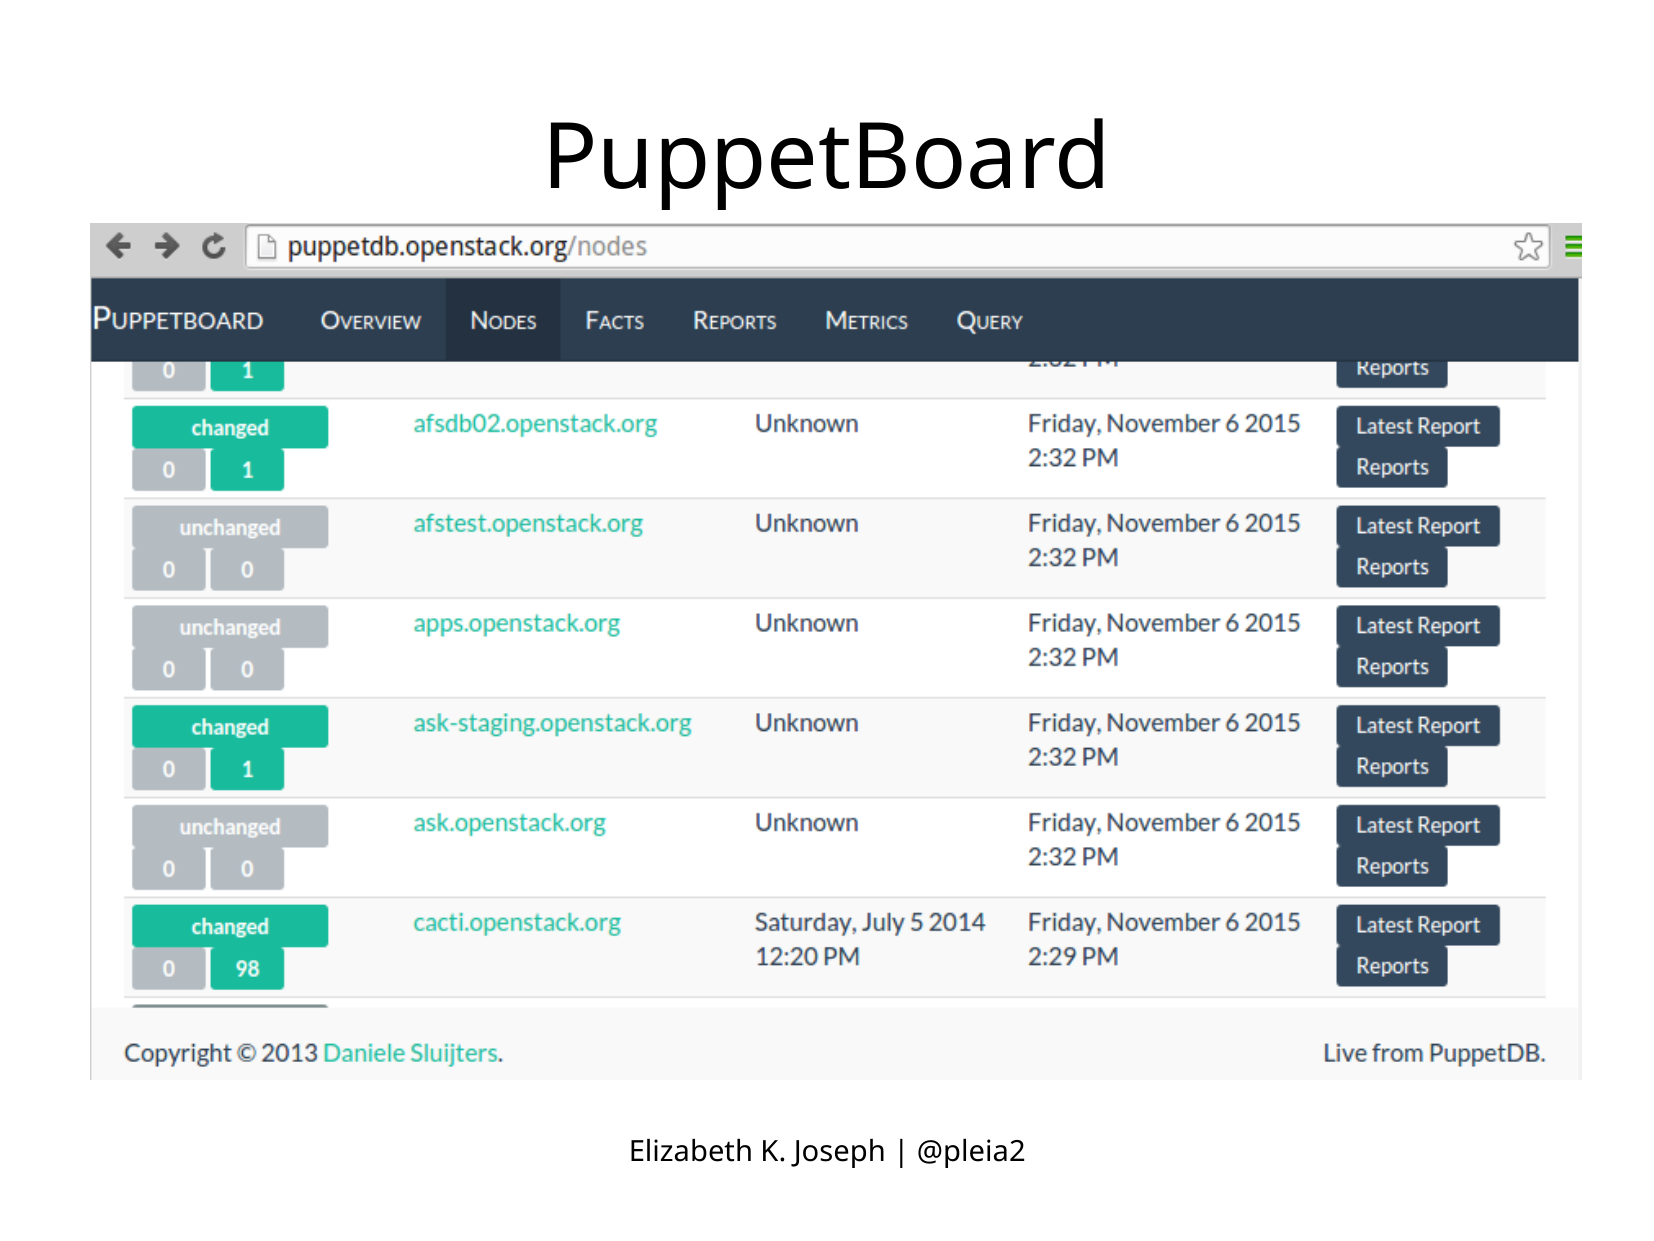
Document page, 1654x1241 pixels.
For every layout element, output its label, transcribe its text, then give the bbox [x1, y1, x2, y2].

title PuppetBoard [82, 49, 1571, 257]
picture [90, 223, 1582, 1081]
